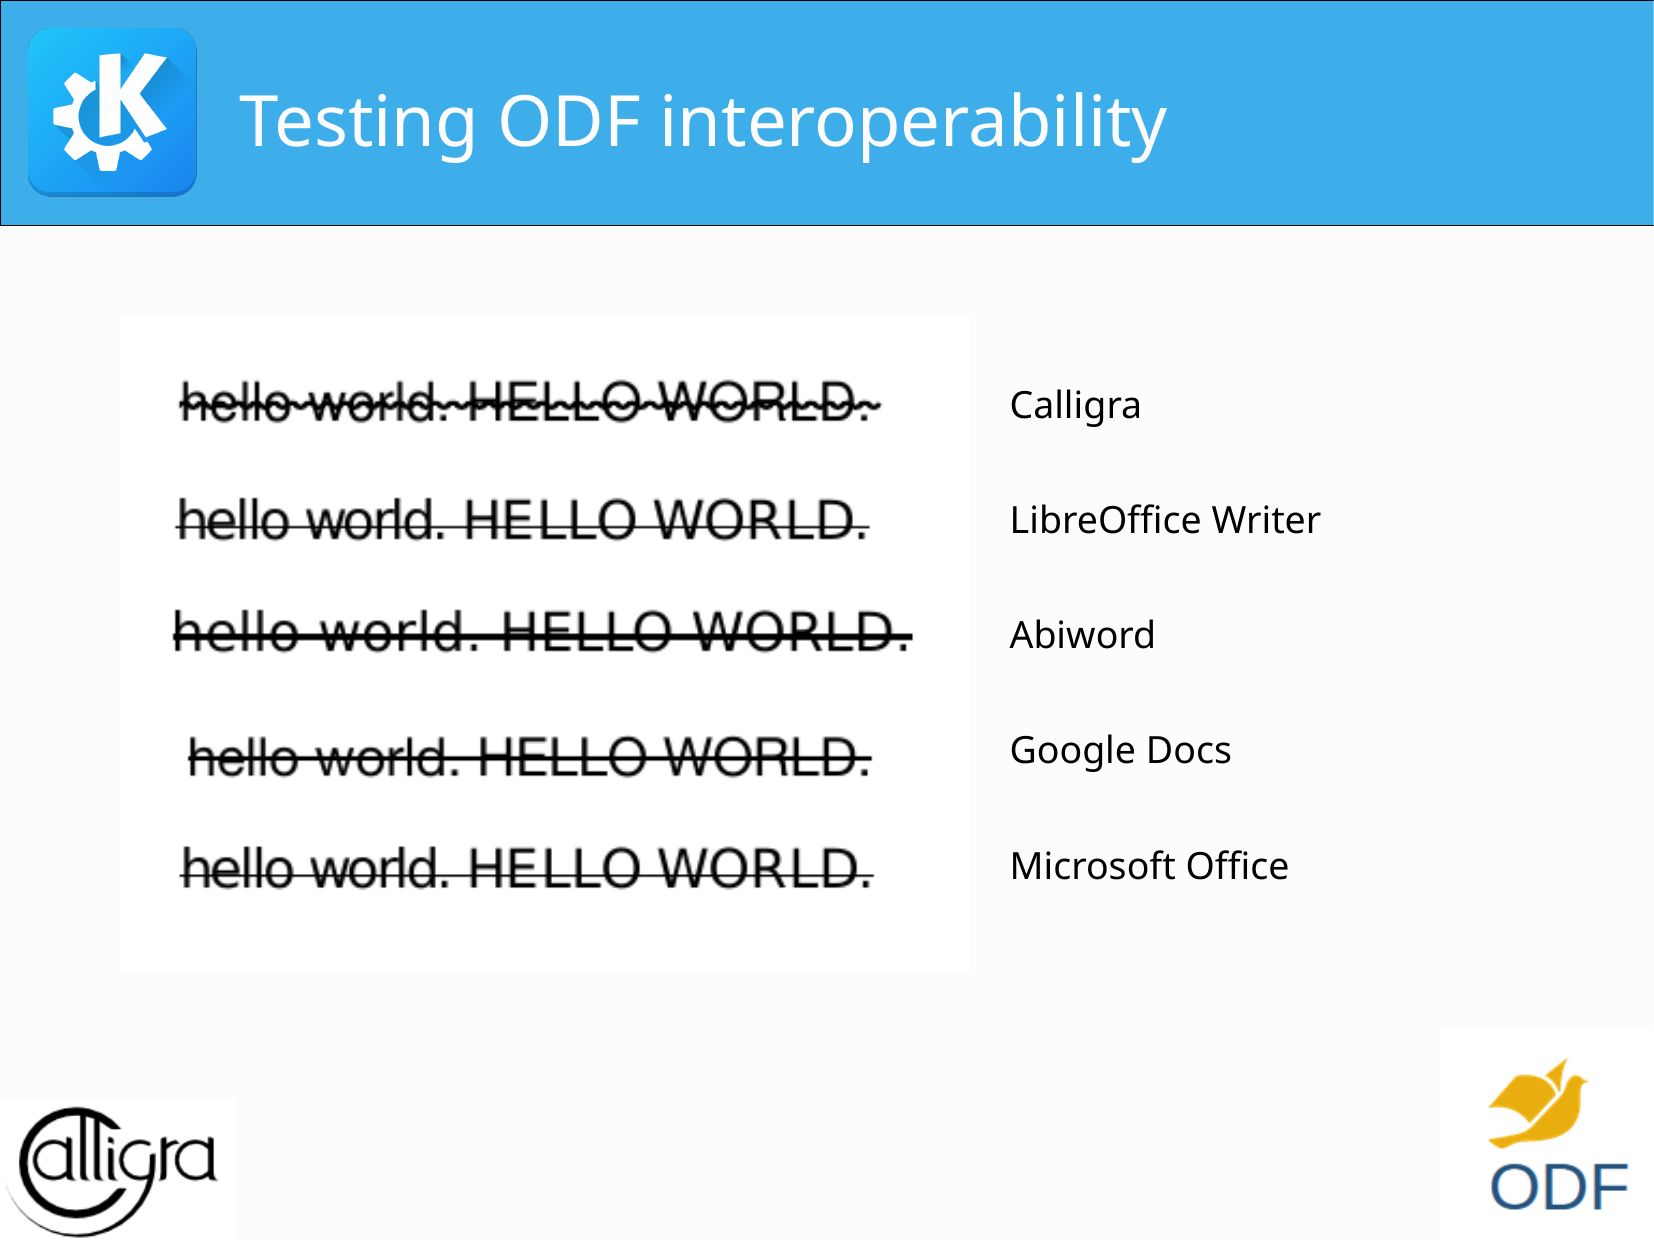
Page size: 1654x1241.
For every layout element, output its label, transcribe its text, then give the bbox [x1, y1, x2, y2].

text_box Google Docs [994, 716, 1300, 783]
text_box Abiword [994, 601, 1172, 668]
text_box Microsoft Office [994, 831, 1306, 898]
title Testing ODF interoperability [225, 14, 1575, 222]
picture [0, 1098, 237, 1241]
picture [11, 11, 213, 213]
picture [1440, 1028, 1654, 1241]
text_box LibreOffice Writer [994, 486, 1421, 553]
picture [120, 318, 969, 972]
text_box Calligra [994, 371, 1158, 438]
